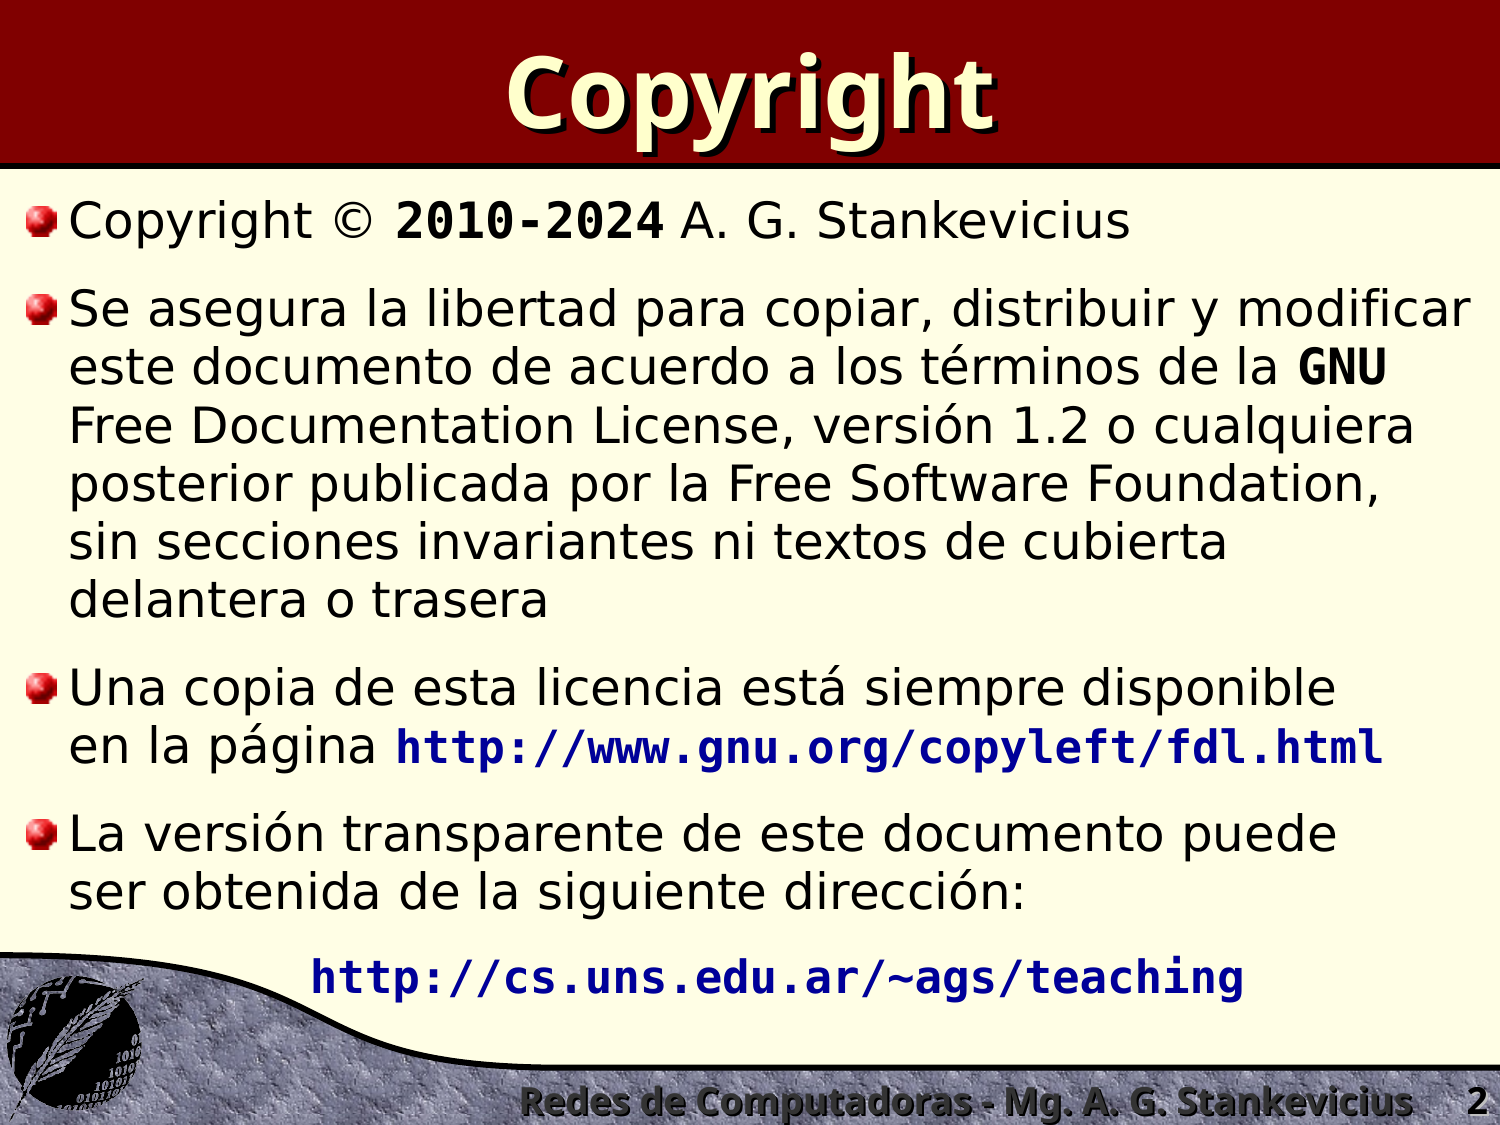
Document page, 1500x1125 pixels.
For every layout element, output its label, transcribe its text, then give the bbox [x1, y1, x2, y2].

list Copyright © 2010-2024 A. G. Stankevicius Se asegura la libertad para copiar, distribuir y modificar este documento de acuerdo a los términos de la GNU Free Documentation License, versión 1.2 o cualquiera posterior publicada por la Free Software Foundation, sin secciones invariantes ni textos de cubierta delantera o trasera Una copia de esta licencia está siempre disponible en la página http://www.gnu.org/copyleft/fdl.html La versión transparente de este documento puede ser obtenida de la siguiente dirección: http://cs.uns.edu.ar/~ags/teaching [11, 192, 1486, 1016]
picture [1047, 1100, 1054, 1110]
title Copyright [15, 5, 1485, 160]
picture [790, 1100, 795, 1110]
picture [0, 959, 1500, 1125]
